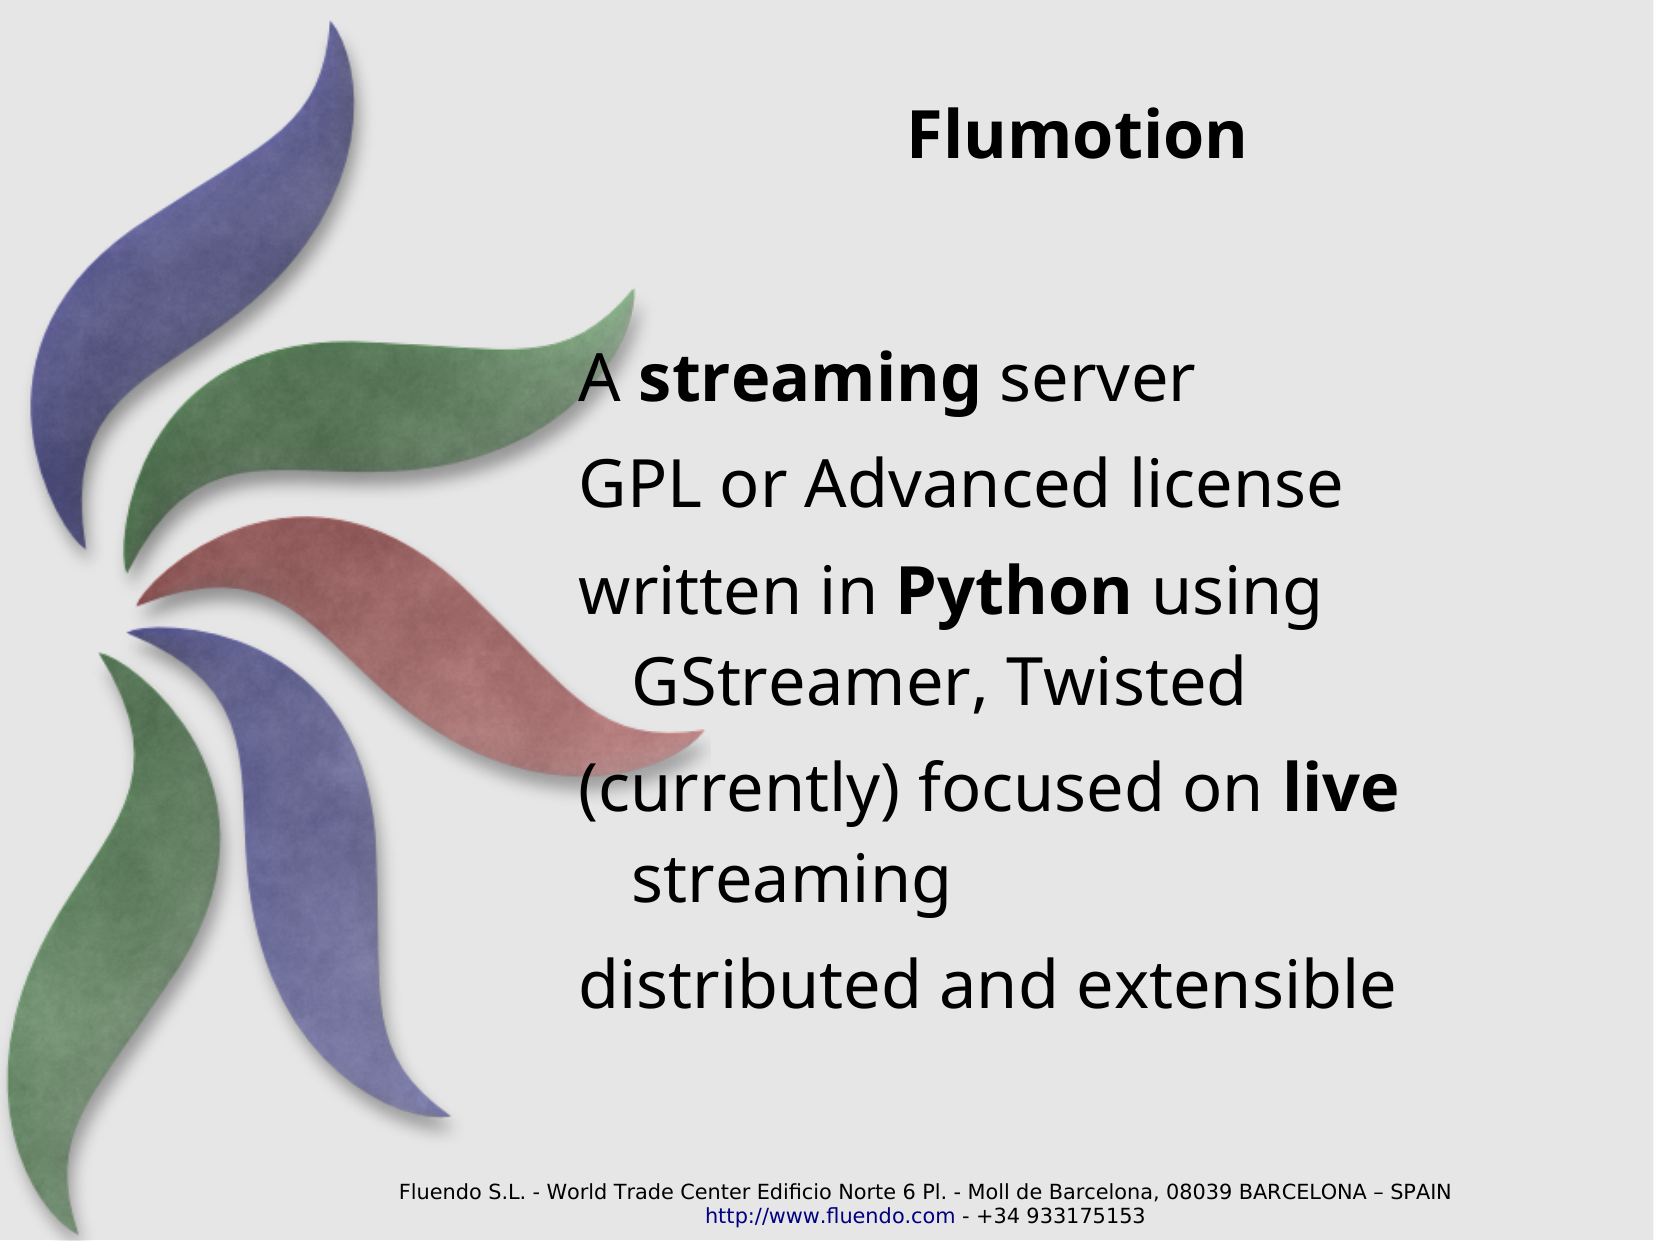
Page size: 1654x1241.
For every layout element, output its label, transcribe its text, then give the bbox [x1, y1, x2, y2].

title Flumotion [560, 58, 1595, 207]
picture [0, 0, 711, 1241]
list A streaming server GPL or Advanced license written in Python using GStreamer, Twisted (currently) focused on live streaming distributed and extensible [560, 236, 1595, 1123]
